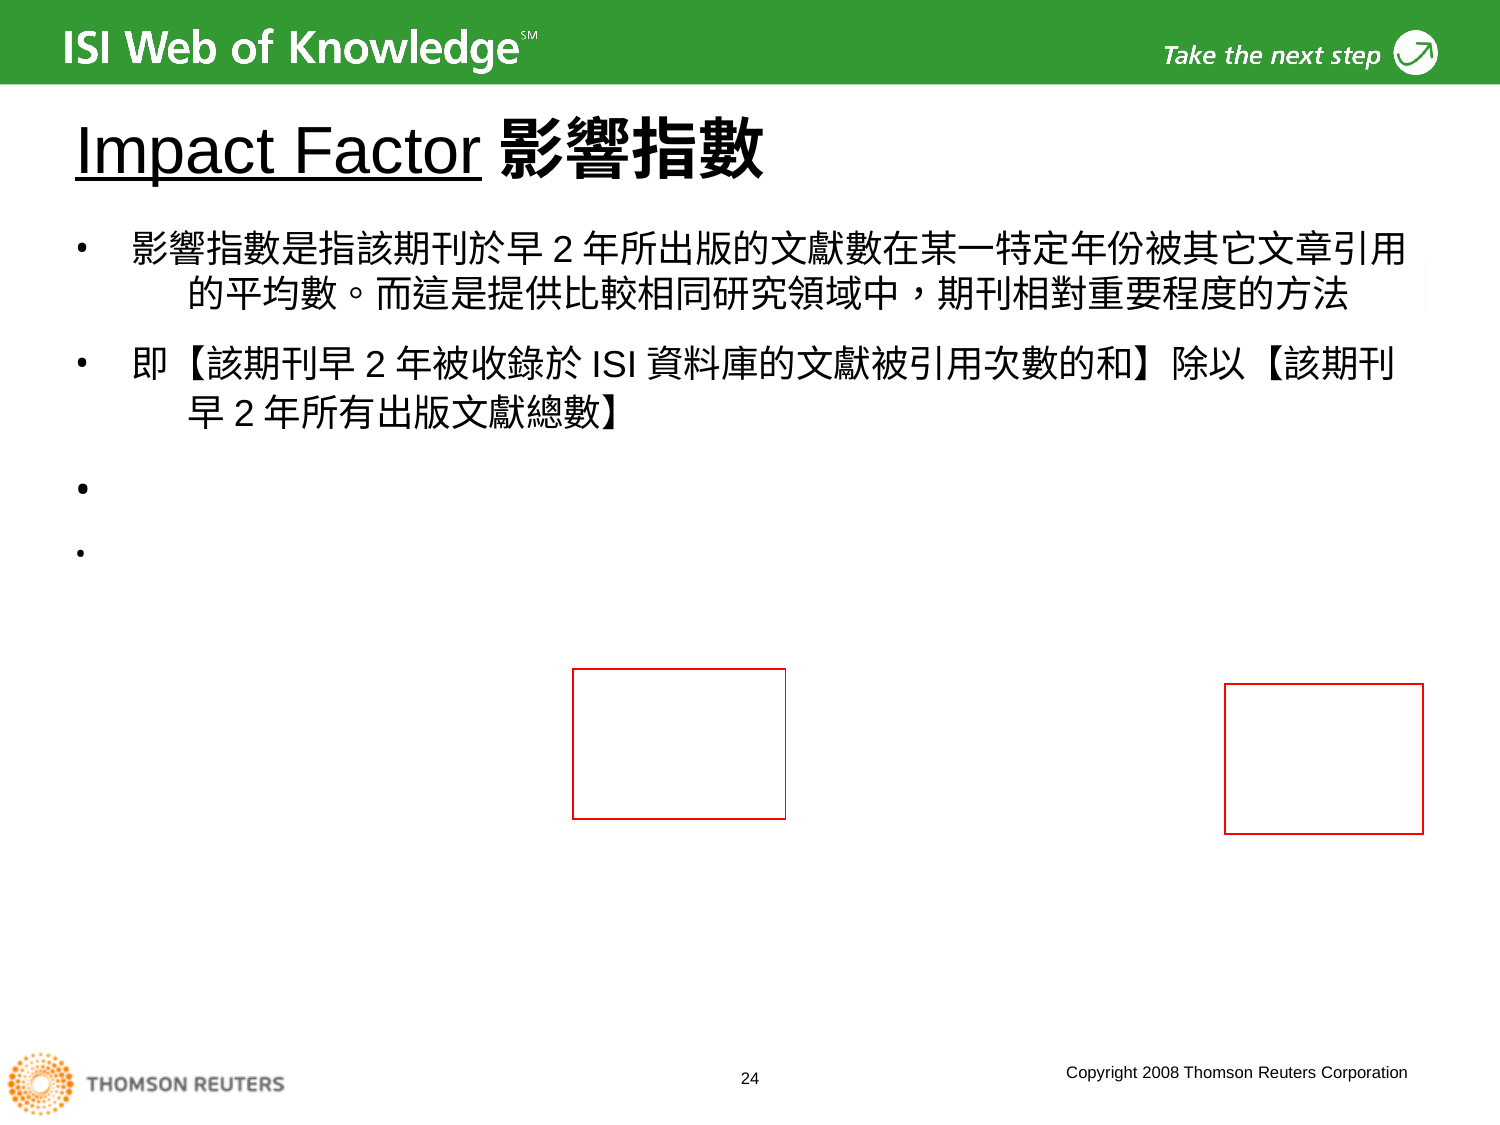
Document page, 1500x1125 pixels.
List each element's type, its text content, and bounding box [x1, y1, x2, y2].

picture [41, 597, 1453, 912]
title Impact Factor影響指數 [75, 111, 1426, 187]
list 影響指數是指該期刊於早2年所出版的文獻數在某一特定年份被其它文章引用的平均數。而這是提供比較相同研究領域中，期刊相對重要程度的方法 即【該期刊早2年被收錄於ISI資料庫的文獻被引用次數的和】除以【該期刊早2年所有出版文獻總數】 [75, 224, 1426, 587]
